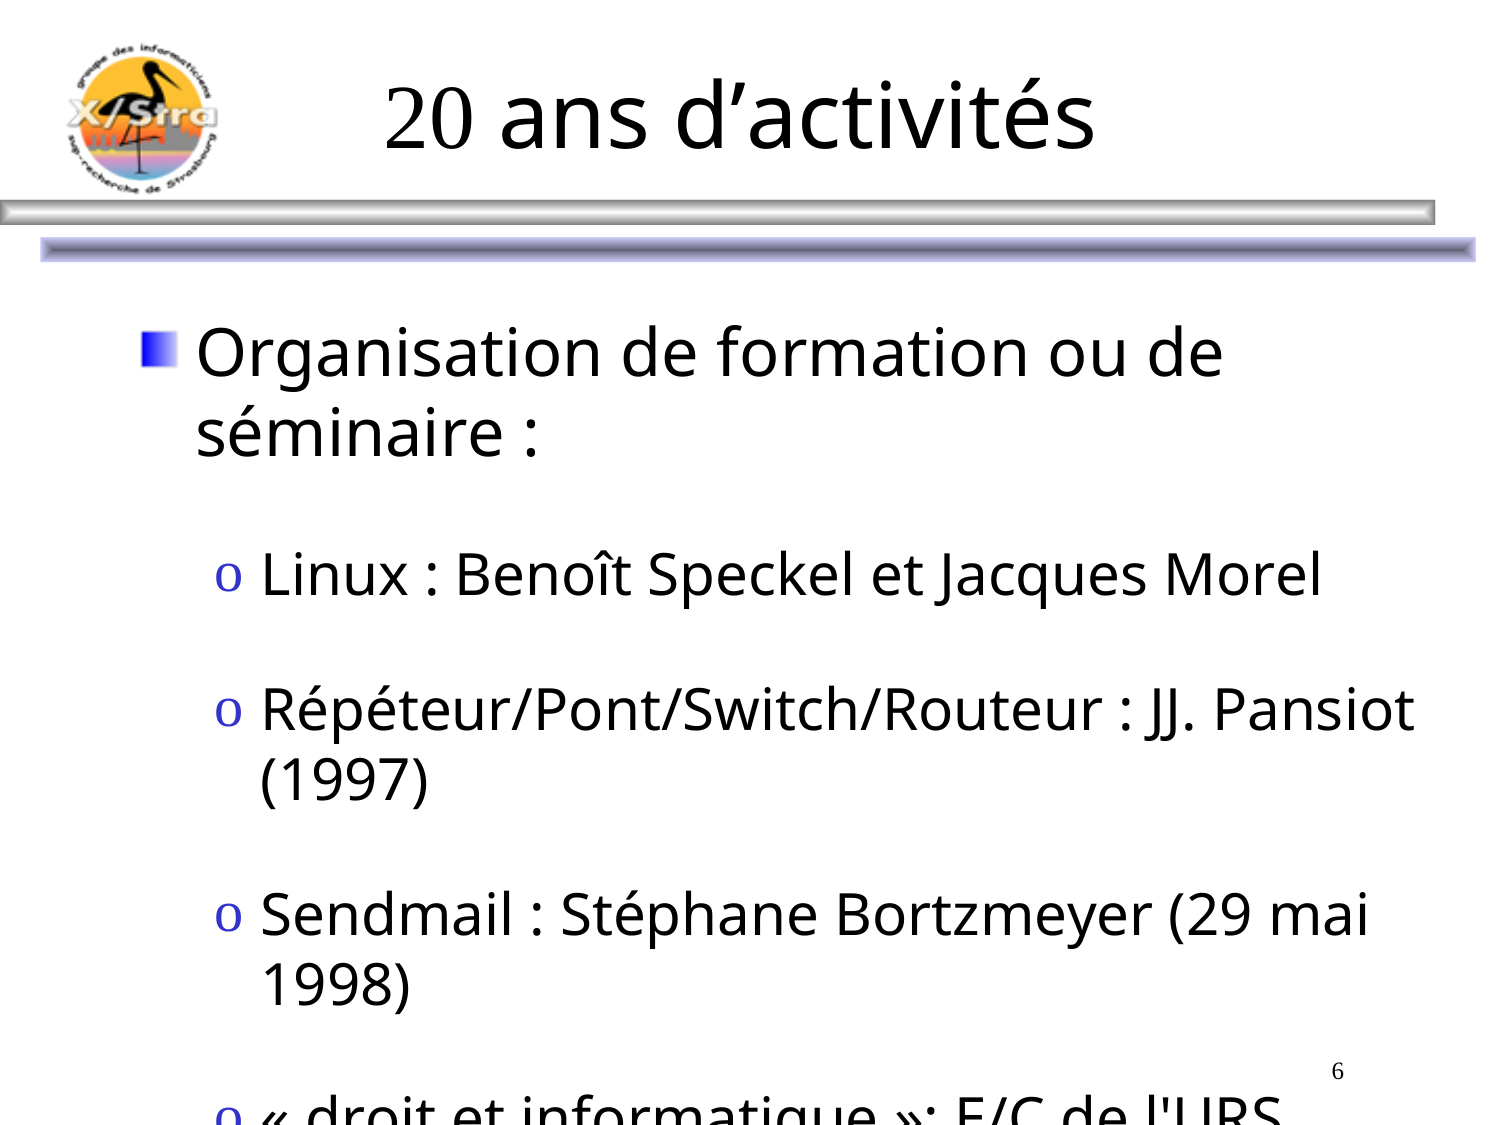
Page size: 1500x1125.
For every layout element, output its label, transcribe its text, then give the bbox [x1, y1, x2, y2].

title 20 ans d’activités [50, 0, 1431, 175]
picture [53, 175, 231, 208]
list Organisation de formation ou de séminaire : Linux : Benoît Speckel et Jacques Morel Répéteur/Pont/Switch/Routeur : JJ. Pansiot (1997) Sendmail : Stéphane Bortzmeyer (29 mai 1998) « droit et informatique »: E/C de l'URS (2005) [123, 302, 1458, 978]
